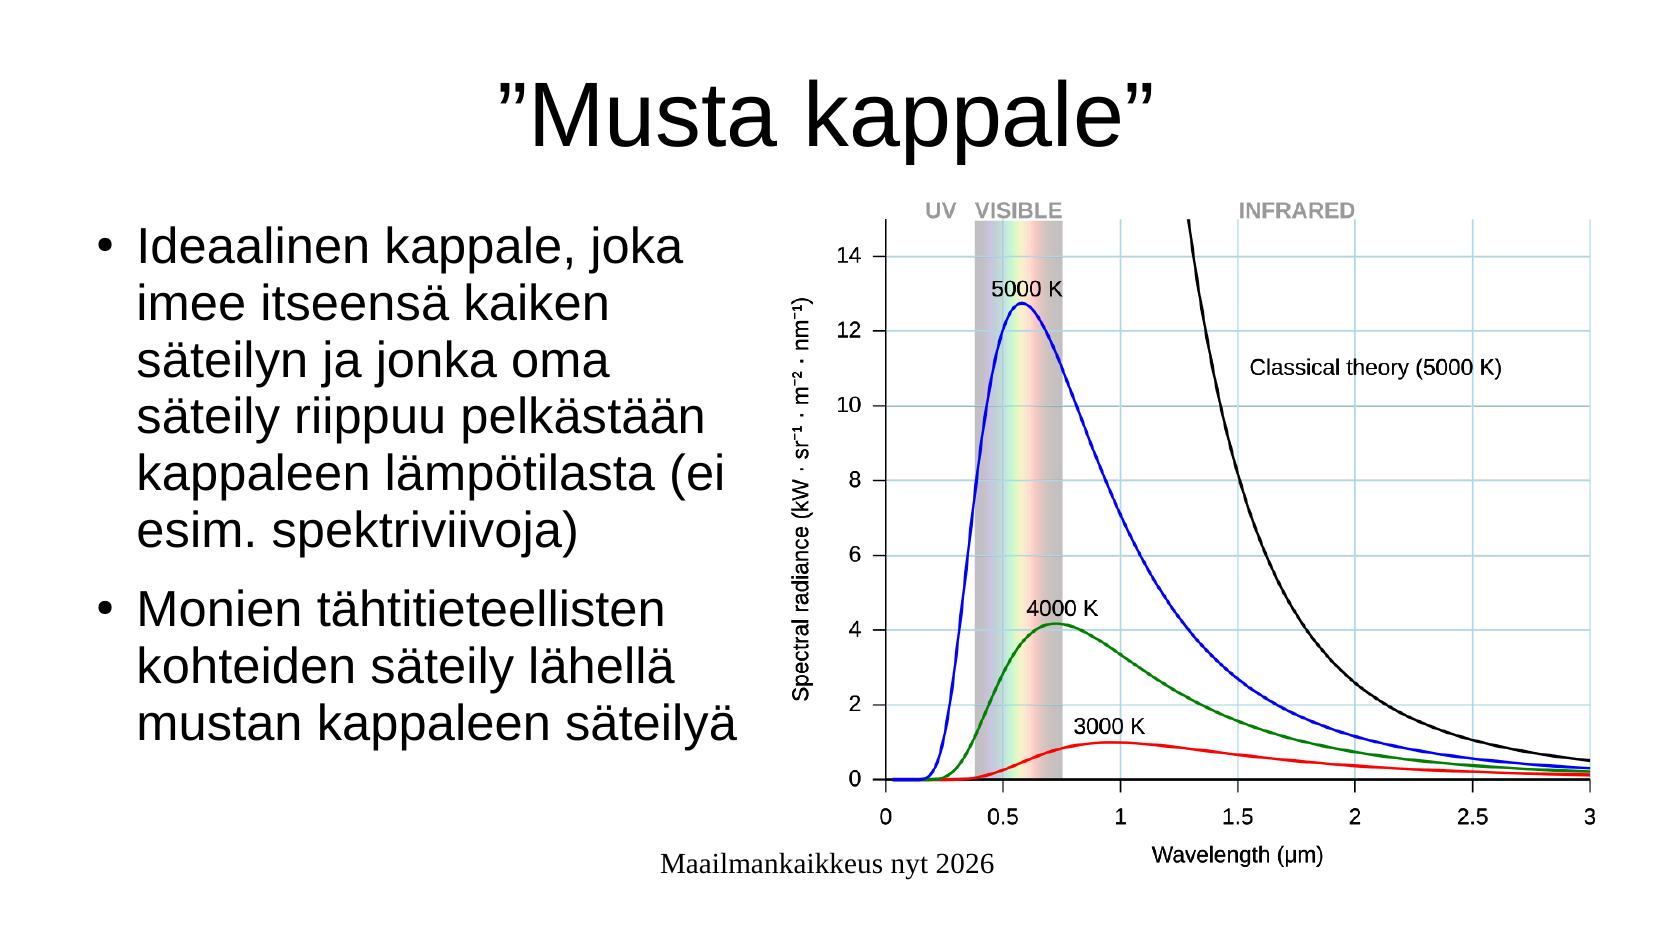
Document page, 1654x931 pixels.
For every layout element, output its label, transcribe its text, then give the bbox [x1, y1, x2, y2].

list Ideaalinen kappale, joka imee itseensä kaiken säteilyn ja jonka oma säteily riippuu pelkästään kappaleen lämpötilasta (ei esim. spektriviivoja) Monien tähtitieteellisten kohteiden säteily lähellä mustan kappaleen säteilyä [82, 217, 768, 758]
title ”Musta kappale” [82, 37, 1571, 193]
picture [771, 195, 1619, 875]
